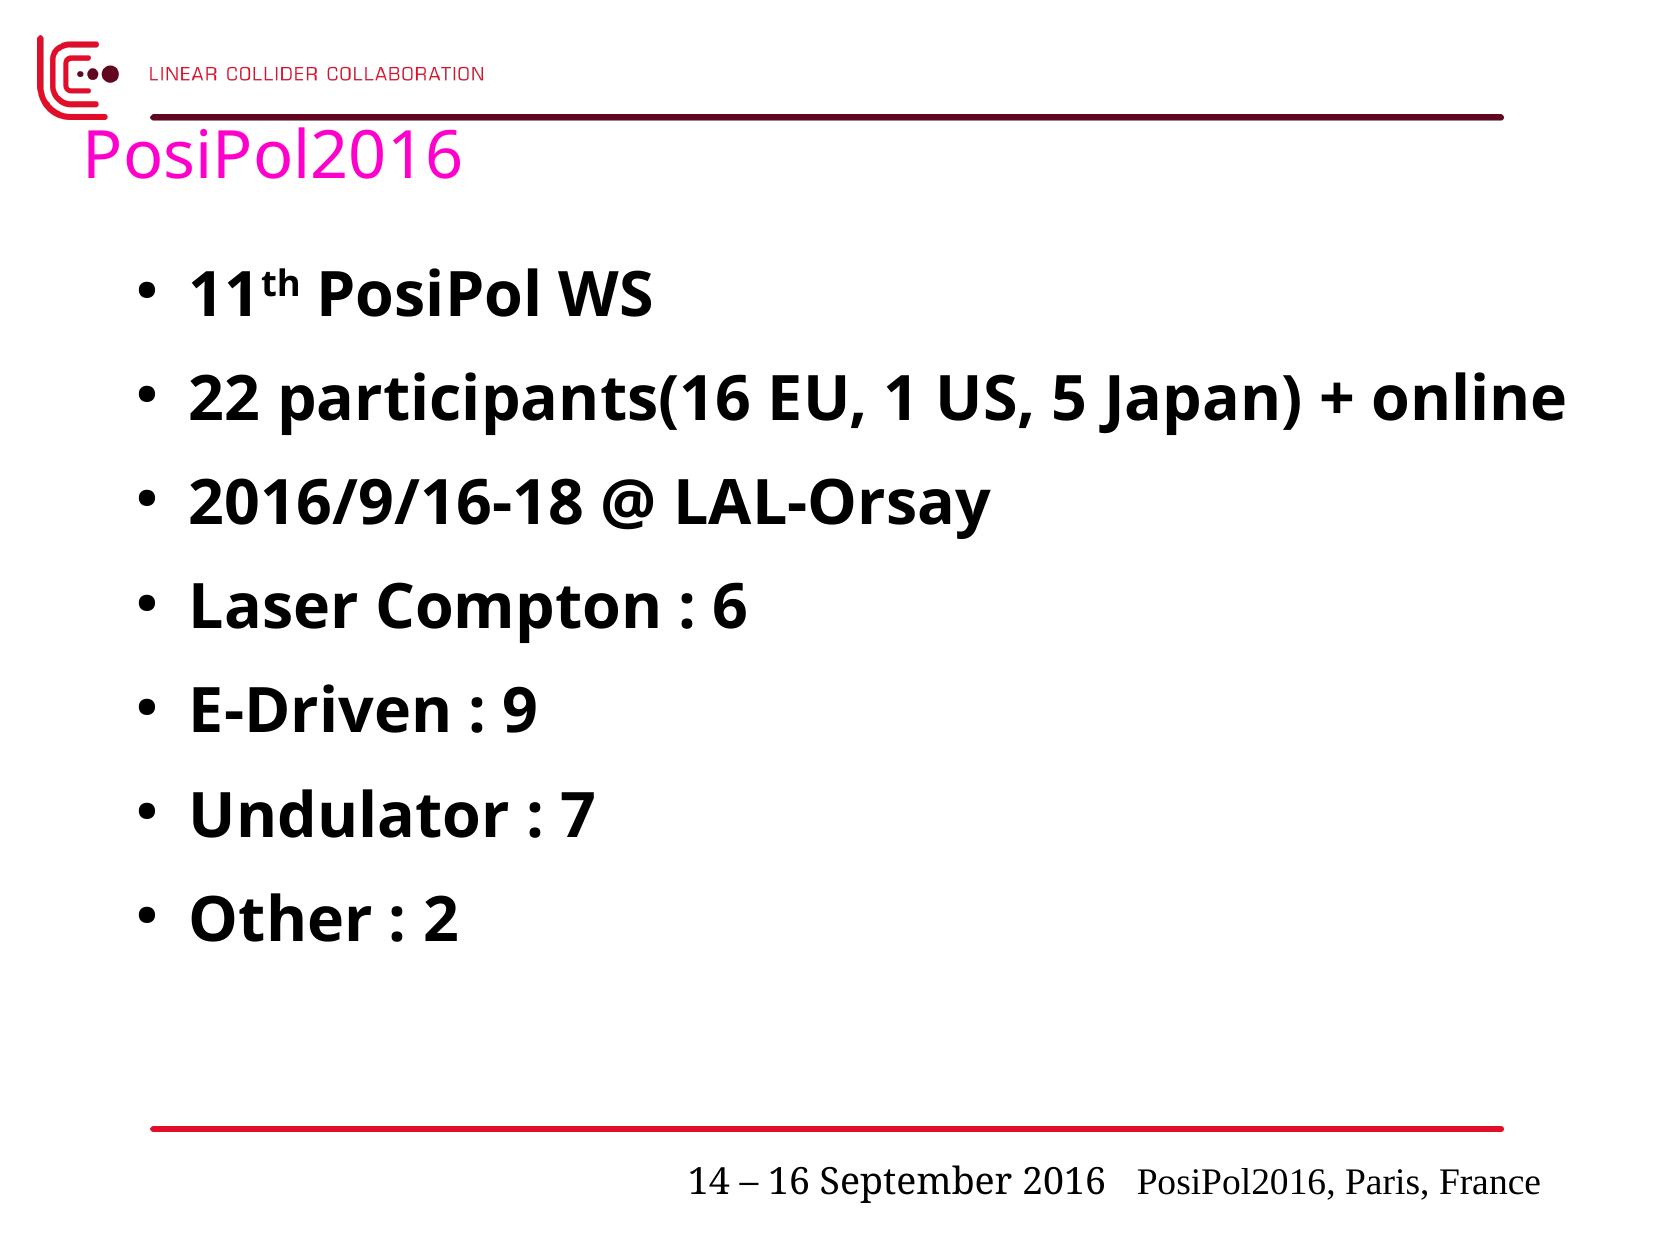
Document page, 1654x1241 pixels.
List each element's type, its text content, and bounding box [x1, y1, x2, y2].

title PosiPol2016 [82, 49, 1571, 257]
picture [37, 35, 483, 120]
list 11th PosiPol WS 22 participants(16 EU, 1 US, 5 Japan) + online 2016/9/16-18 @ LAL-Orsay Laser Compton : 6 E-Driven : 9 Undulator : 7 Other : 2 [118, 236, 1607, 1112]
picture [150, 1112, 1504, 1132]
